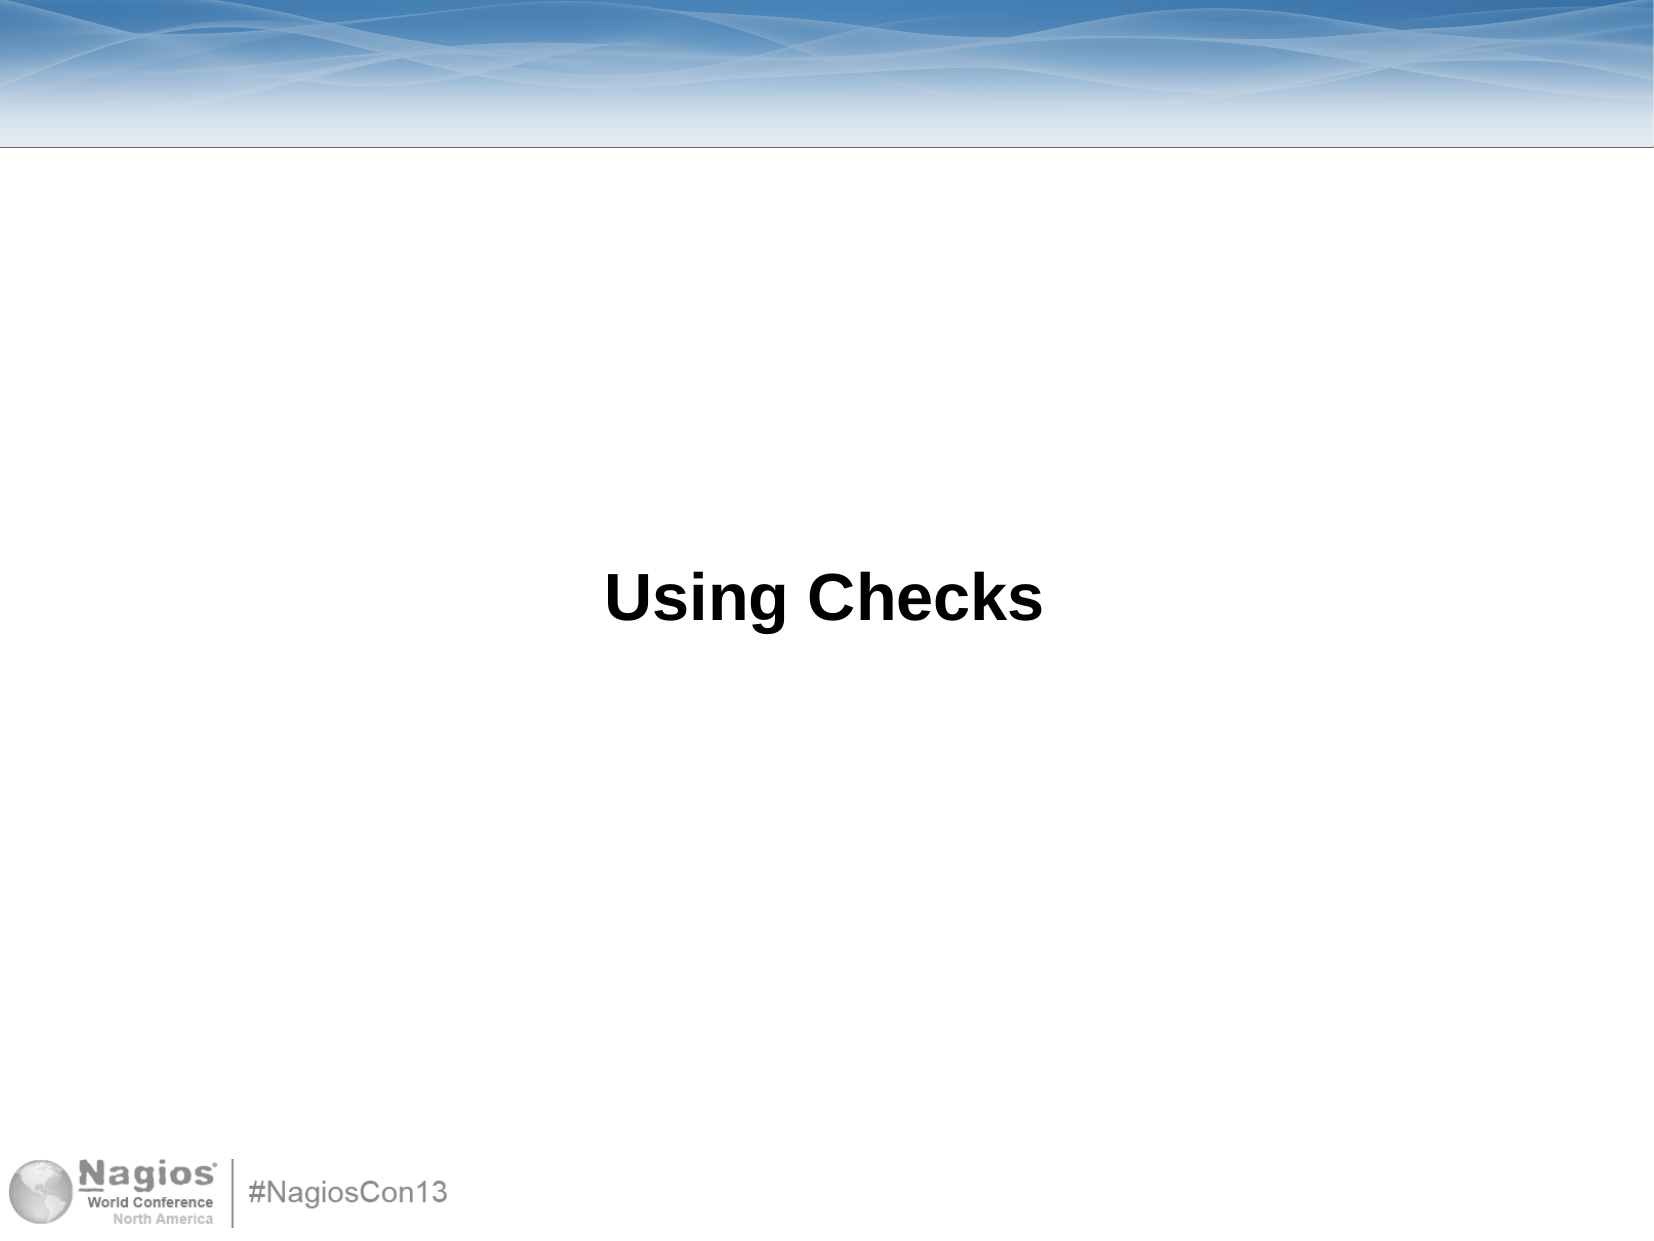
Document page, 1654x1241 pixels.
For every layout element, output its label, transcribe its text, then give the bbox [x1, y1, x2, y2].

picture [9, 1159, 453, 1228]
picture [0, 0, 1654, 147]
subtitle Using Checks [80, 188, 1569, 1007]
